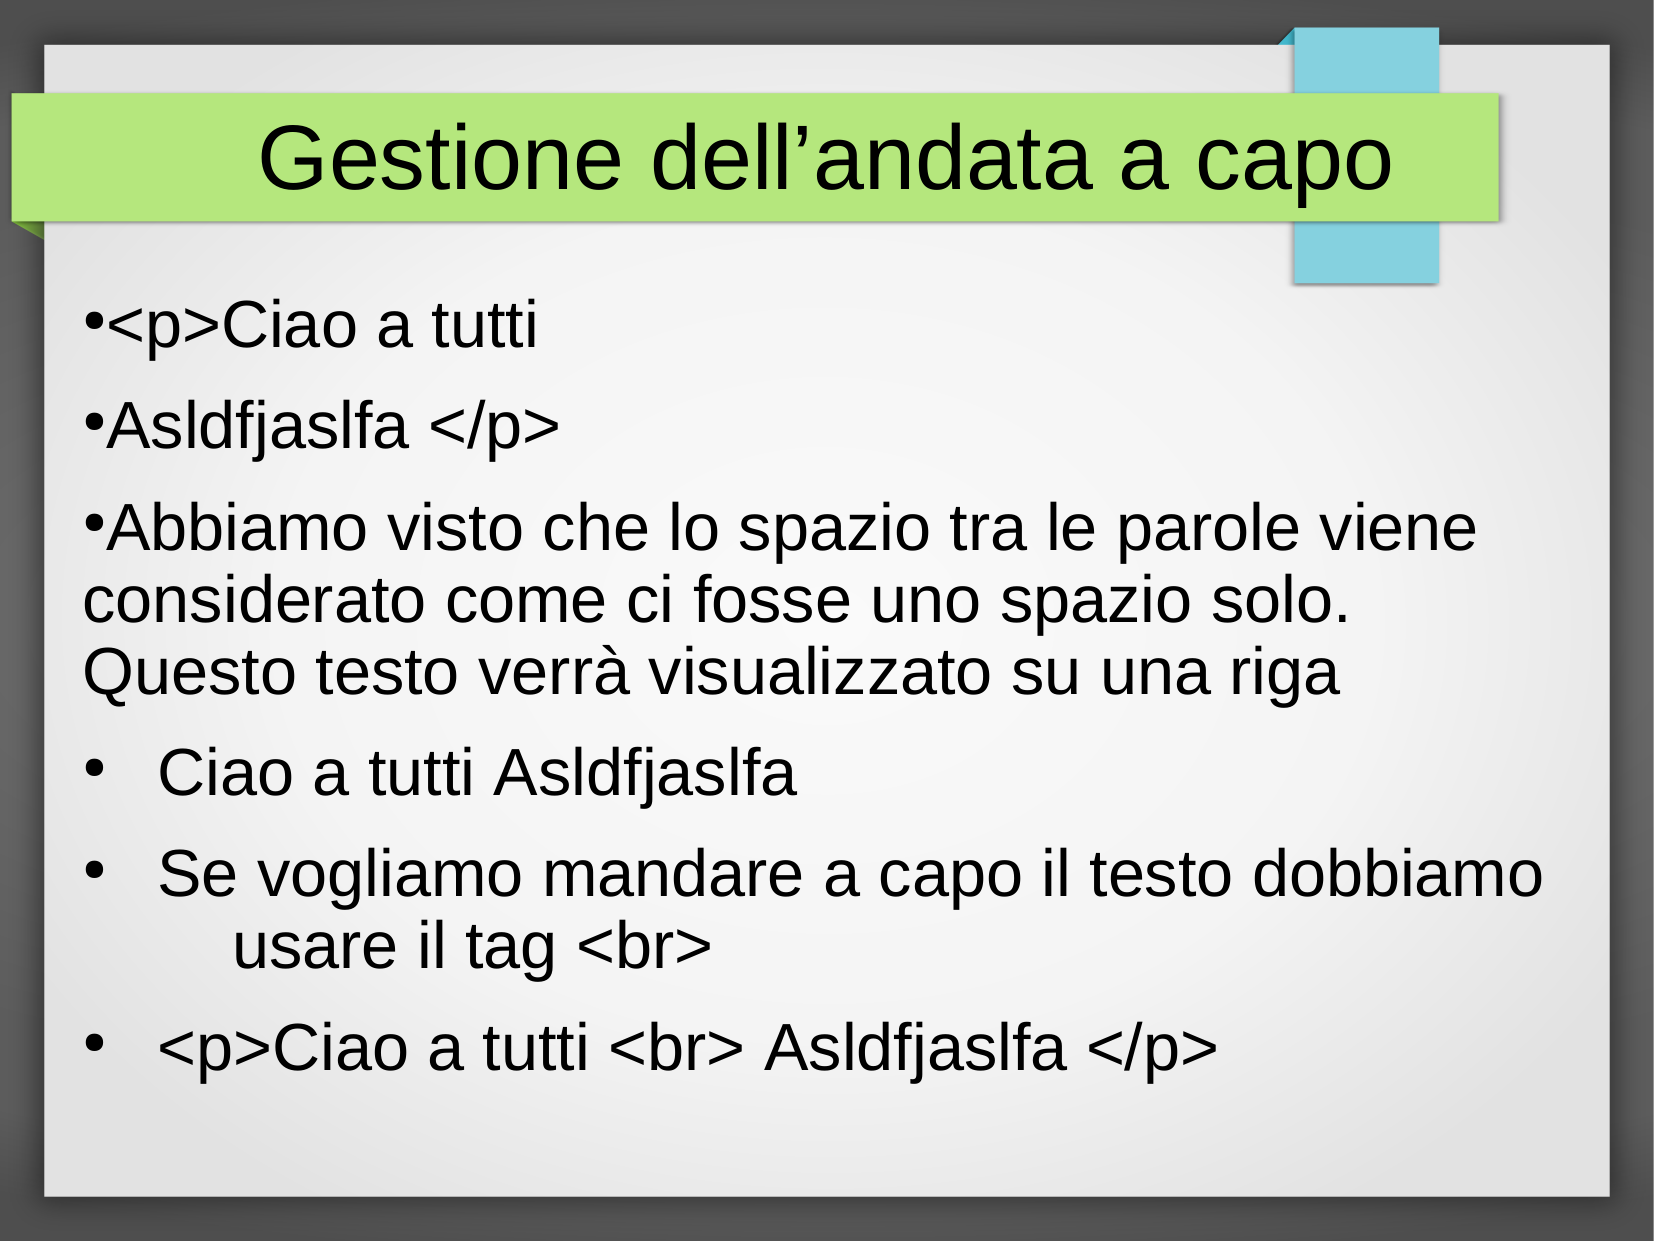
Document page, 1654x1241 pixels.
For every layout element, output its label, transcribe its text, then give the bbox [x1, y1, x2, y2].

picture [0, 0, 1654, 1241]
title Gestione dell’andata a capo [82, 49, 1571, 257]
list <p>Ciao a tutti Asldfjaslfa </p> Abbiamo visto che lo spazio tra le parole viene considerato come ci fosse uno spazio solo. Questo testo verrà visualizzato su una riga Ciao a tutti Asldfjaslfa Se vogliamo mandare a capo il testo dobbiamo usare il tag <br> <p>Ciao a tutti <br> Asldfjaslfa </p> [82, 290, 1571, 1147]
